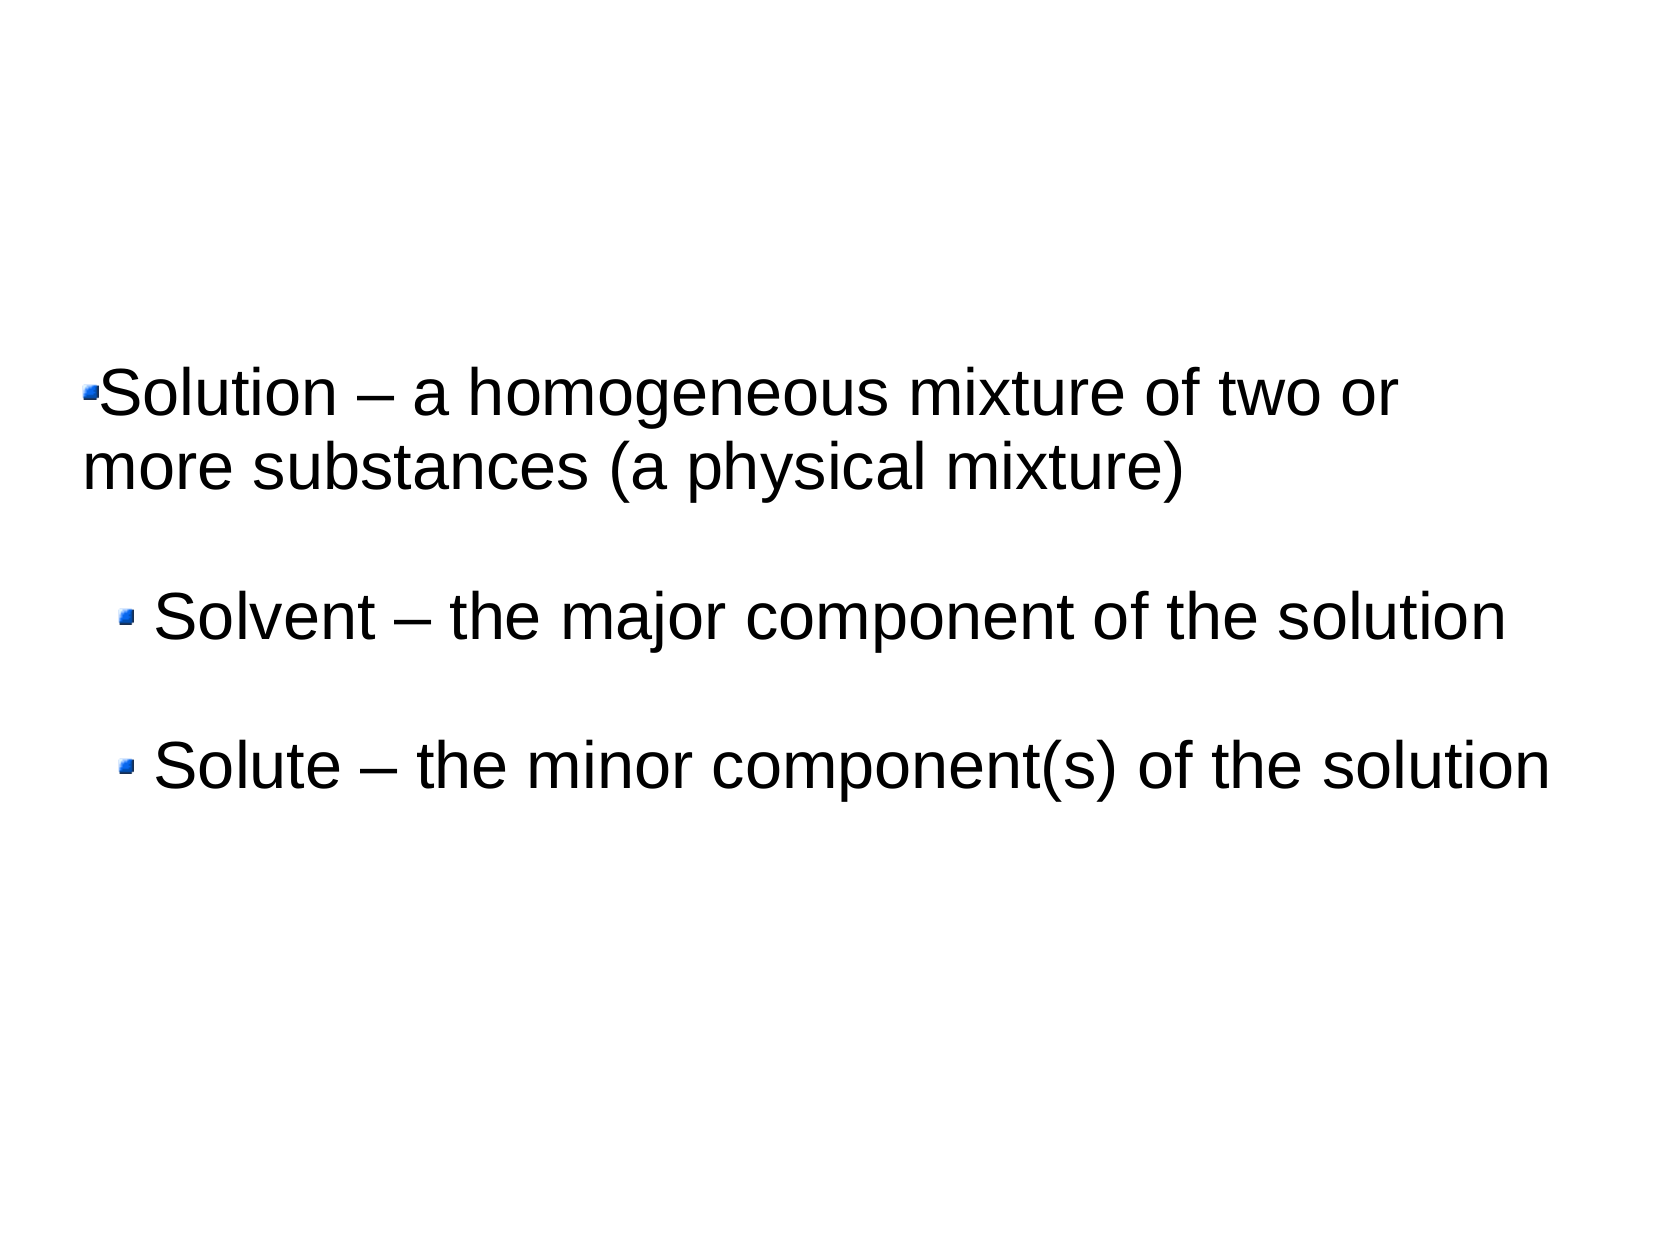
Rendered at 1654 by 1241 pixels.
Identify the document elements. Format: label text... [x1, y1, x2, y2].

subtitle Solution – a homogeneous mixture of two or more substances (a physical mixture) Solvent – the major component of the solution Solute – the minor component(s) of the solution [82, 49, 1571, 1109]
